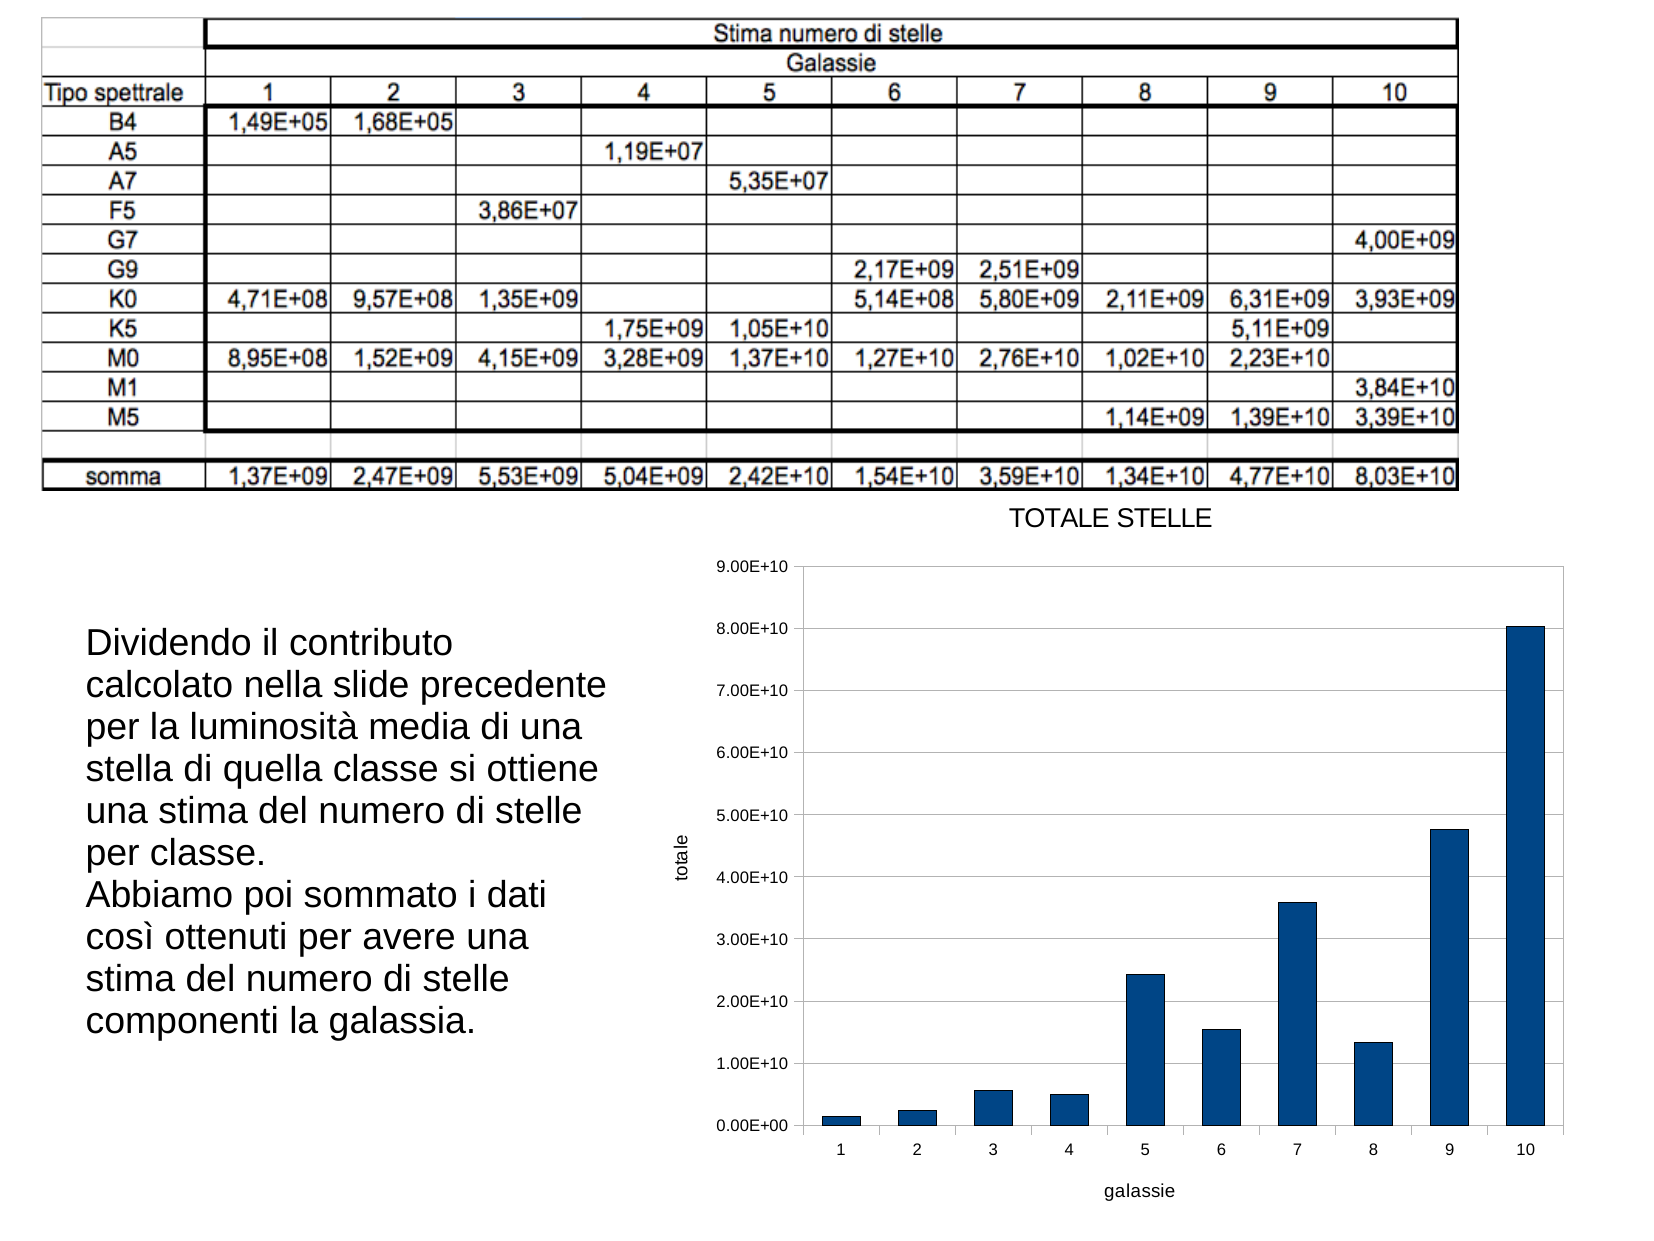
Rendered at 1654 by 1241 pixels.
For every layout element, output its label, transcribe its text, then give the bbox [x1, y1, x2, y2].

text_box Dividendo il contributo calcolato nella slide precedente per la luminosità media di una stella di quella classe si ottiene una stima del numero di stelle per classe. Abbiamo poi sommato i dati così ottenuti per avere una stima del numero di stelle componenti la galassia. [70, 614, 626, 1049]
chart [637, 472, 1583, 1233]
picture [41, 17, 1459, 491]
